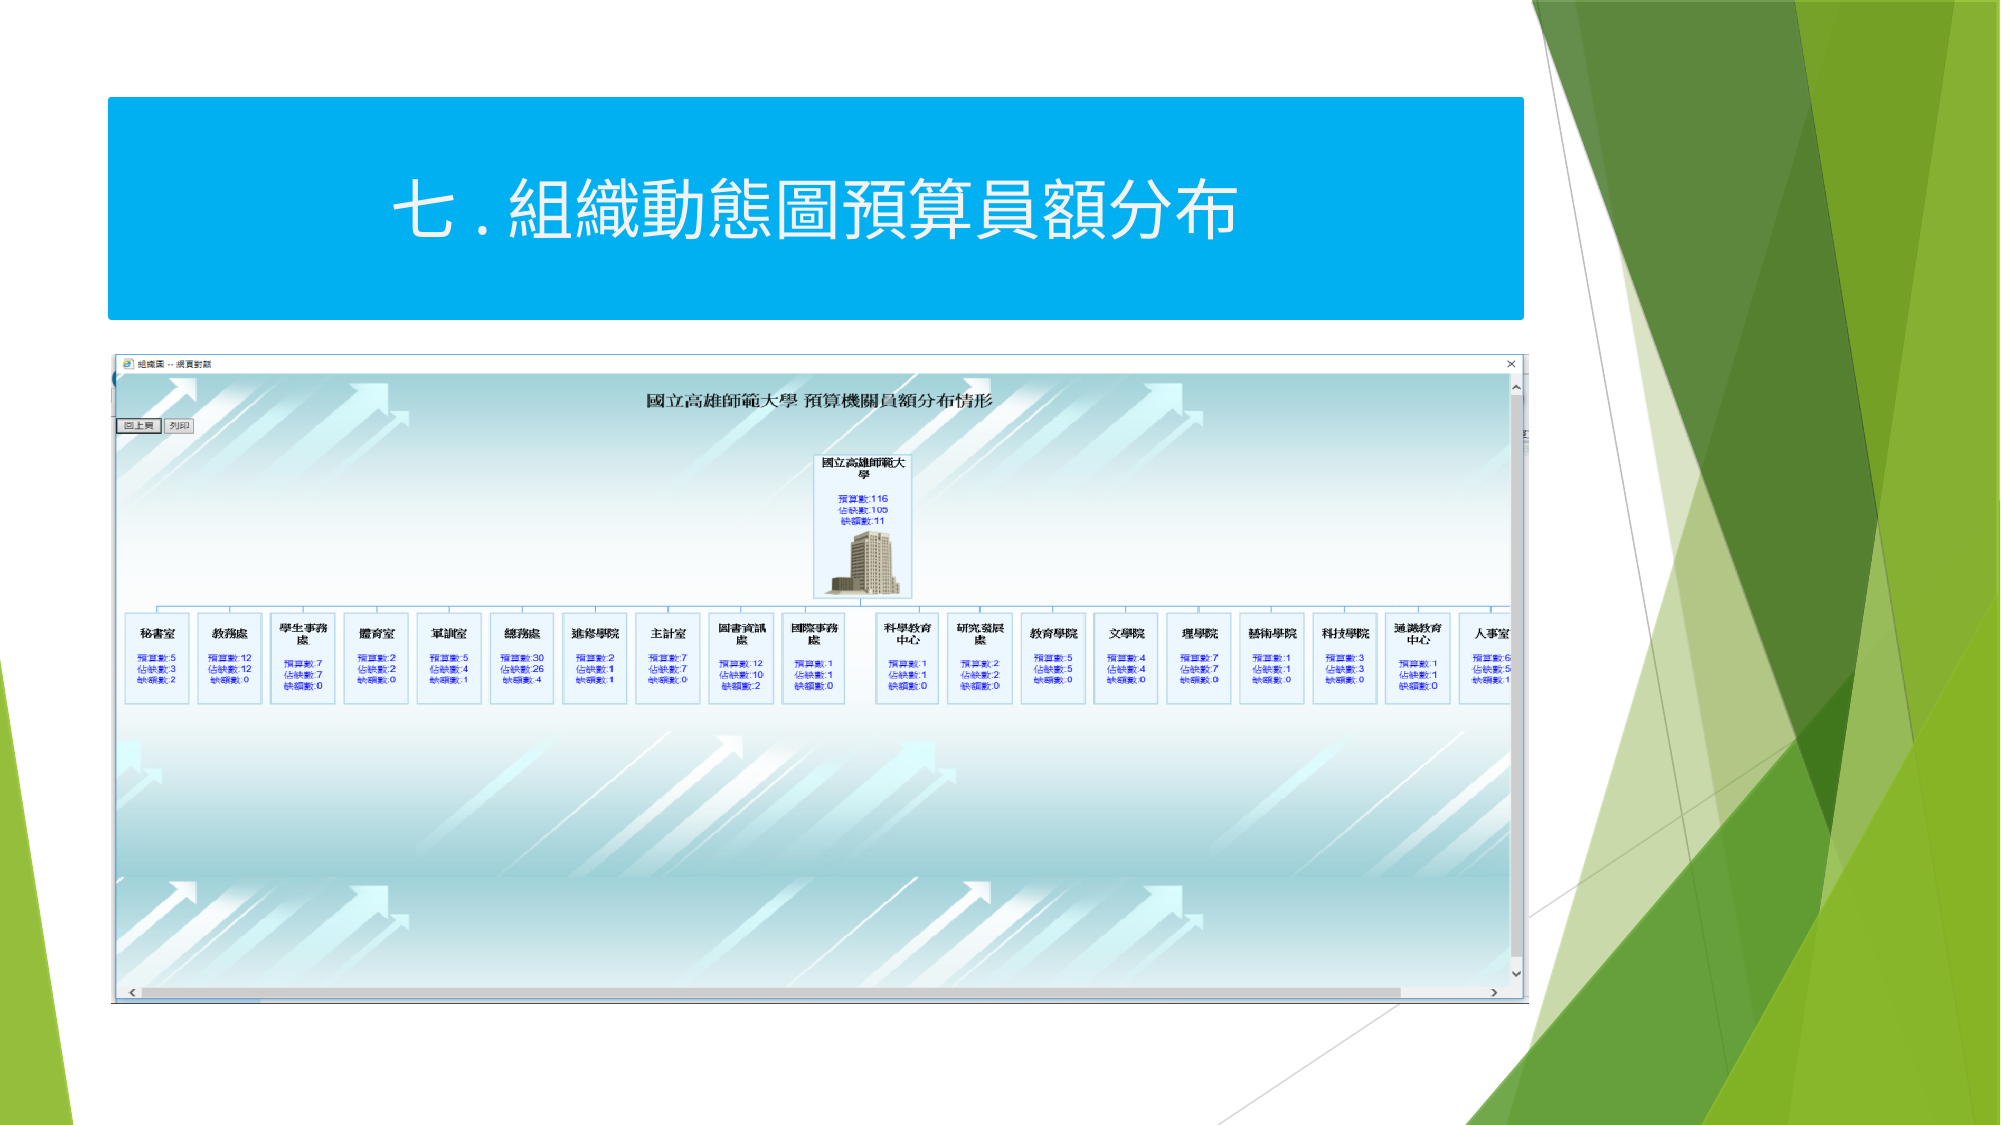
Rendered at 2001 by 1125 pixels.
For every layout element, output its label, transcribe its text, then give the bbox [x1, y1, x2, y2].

title 七.組織動態圖預算員額分布 [111, 99, 1522, 317]
picture [111, 354, 1529, 1004]
